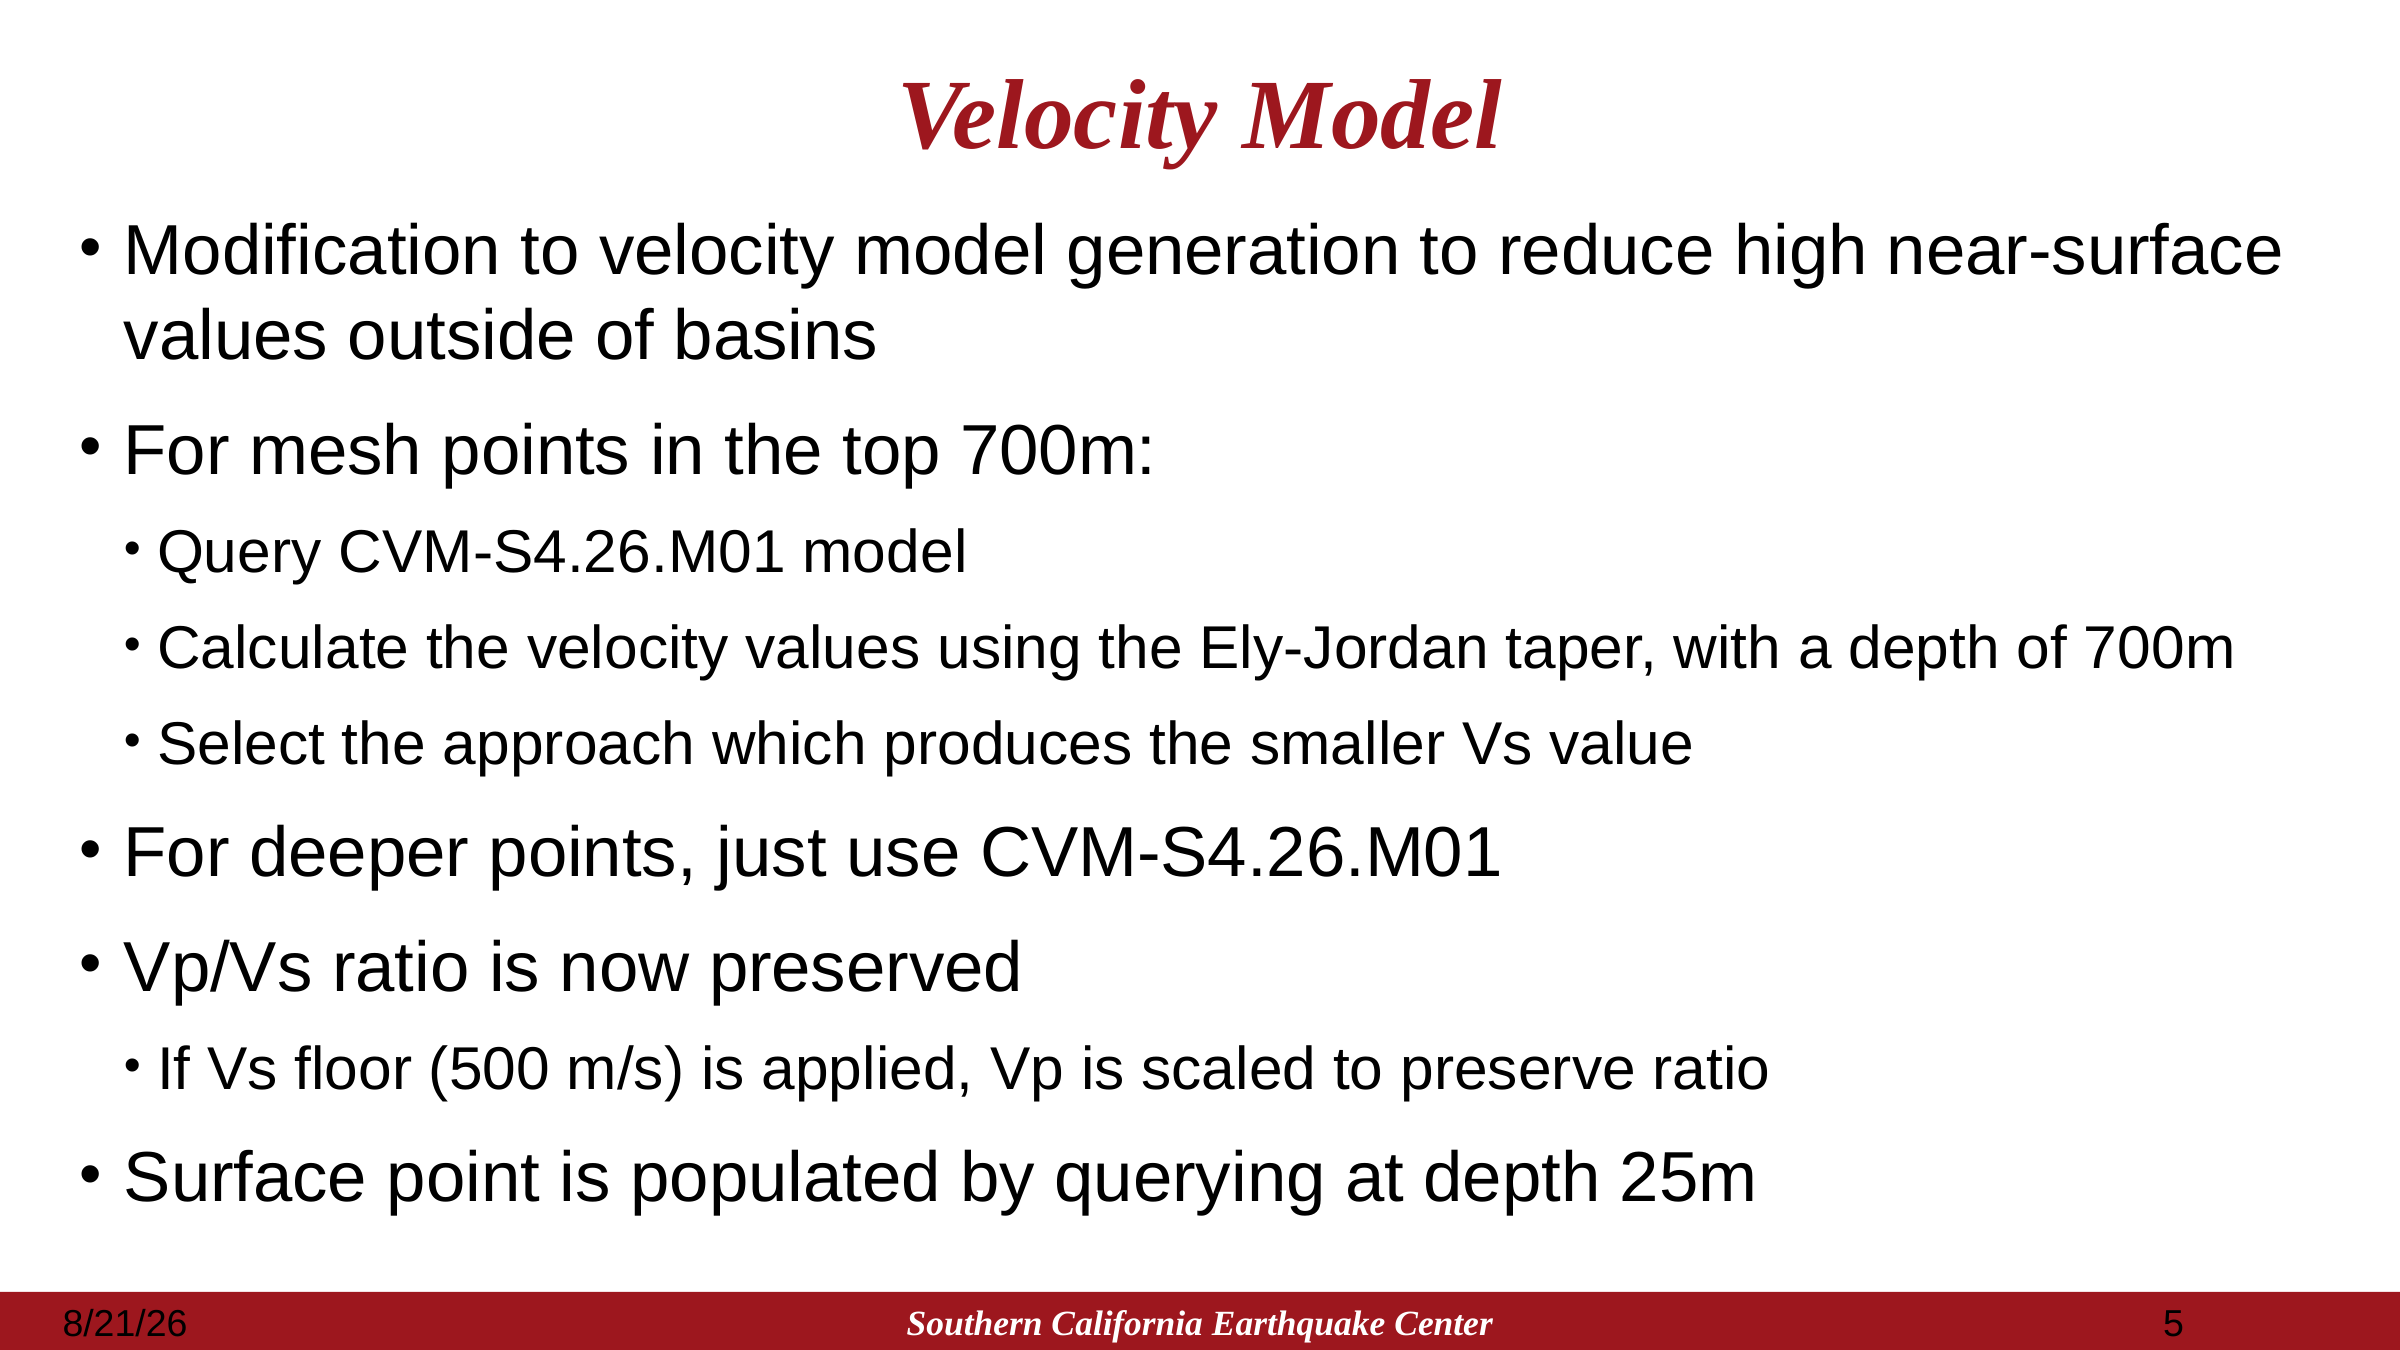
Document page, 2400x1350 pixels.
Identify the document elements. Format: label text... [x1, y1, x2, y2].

text_box Southern California Earthquake Center [794, 1285, 1606, 1350]
text_box Velocity Model [59, 53, 2341, 180]
text_box Modification to velocity model generation to reduce high near-surface values outside of basins For mesh points in the top 700m: Query CVM-S4.26.M01 model Calculate the velocity values using the Ely-Jordan taper, with a depth of 700m Select the approach which produces the smaller Vs value For deeper points, just use CVM-S4.26.M01 Vp/Vs ratio is now preserved If Vs floor (500 m/s) is applied, Vp is scaled to preserve ratio Surface point is populated by querying at depth 25m [59, 195, 2370, 1260]
text_box 04/11/2023 [44, 1303, 320, 1339]
text_box <number> [2145, 1303, 2371, 1339]
